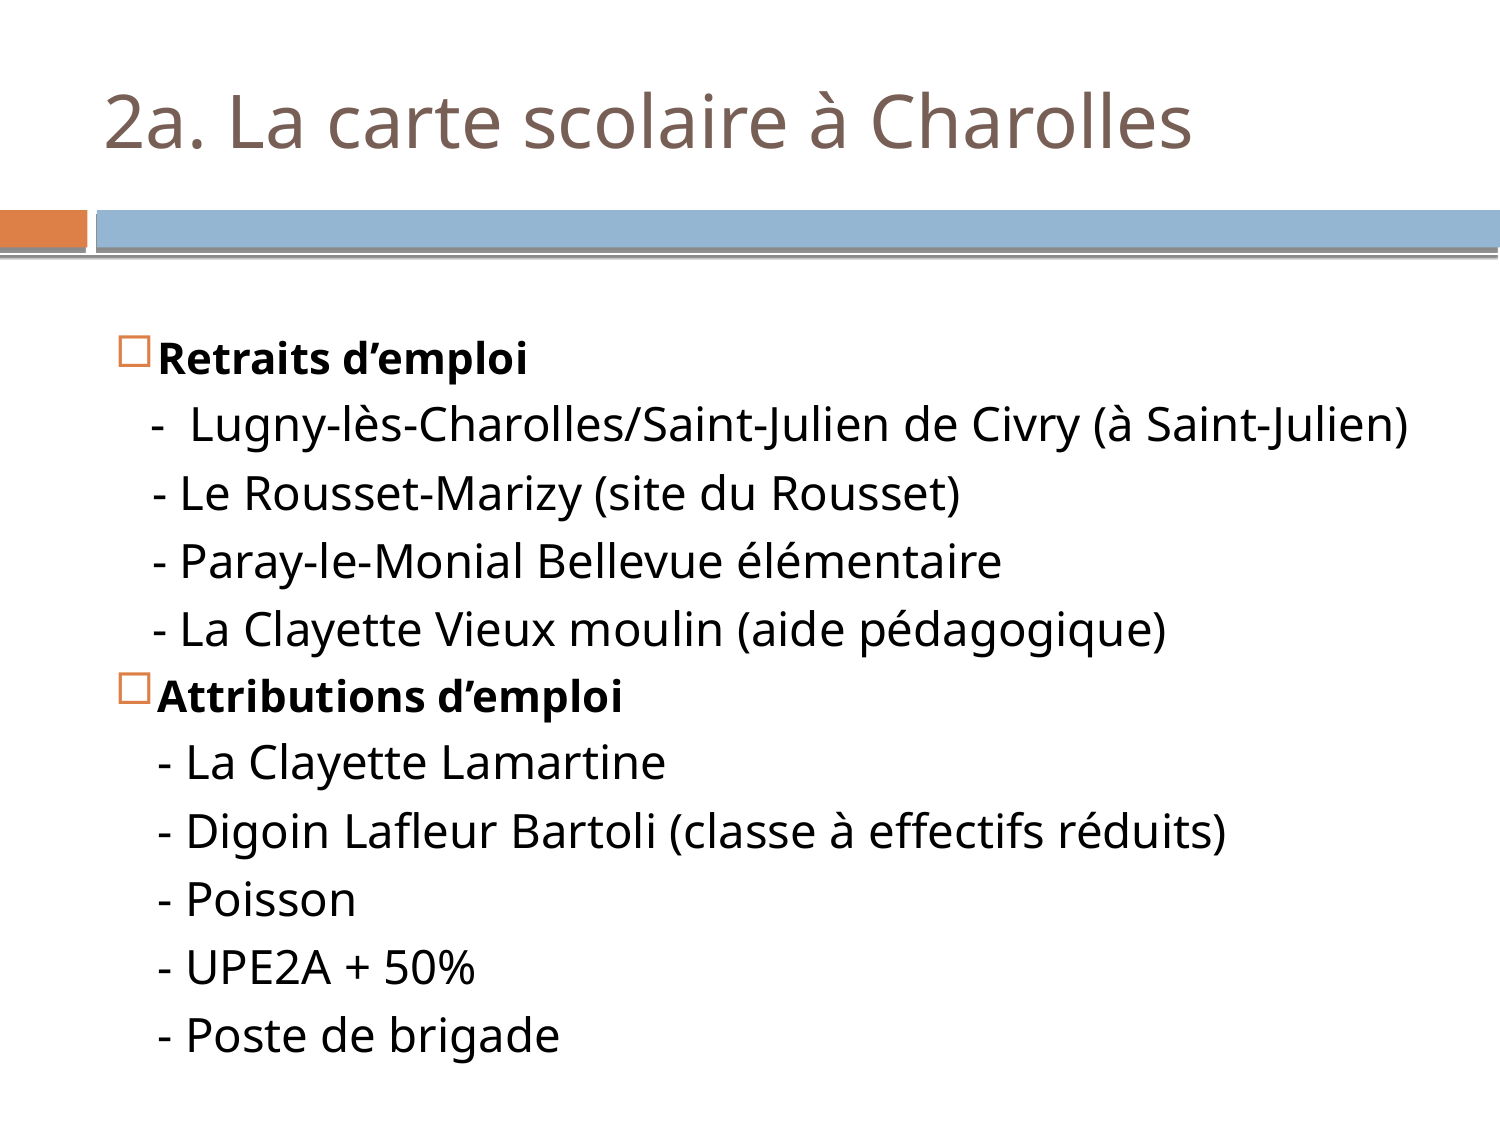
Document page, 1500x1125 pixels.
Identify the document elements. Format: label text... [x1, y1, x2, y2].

list Retraits d’emploi - Lugny-lès-Charolles/Saint-Julien de Civry (à Saint-Julien) - Le Rousset-Marizy (site du Rousset) - Paray-le-Monial Bellevue élémentaire - La Clayette Vieux moulin (aide pédagogique) Attributions d’emploi - La Clayette Lamartine - Digoin Lafleur Bartoli (classe à effectifs réduits) - Poisson - UPE2A + 50% - Poste de brigade [100, 262, 1438, 1083]
title 2a. La carte scolaire à Charolles [88, 37, 1294, 200]
